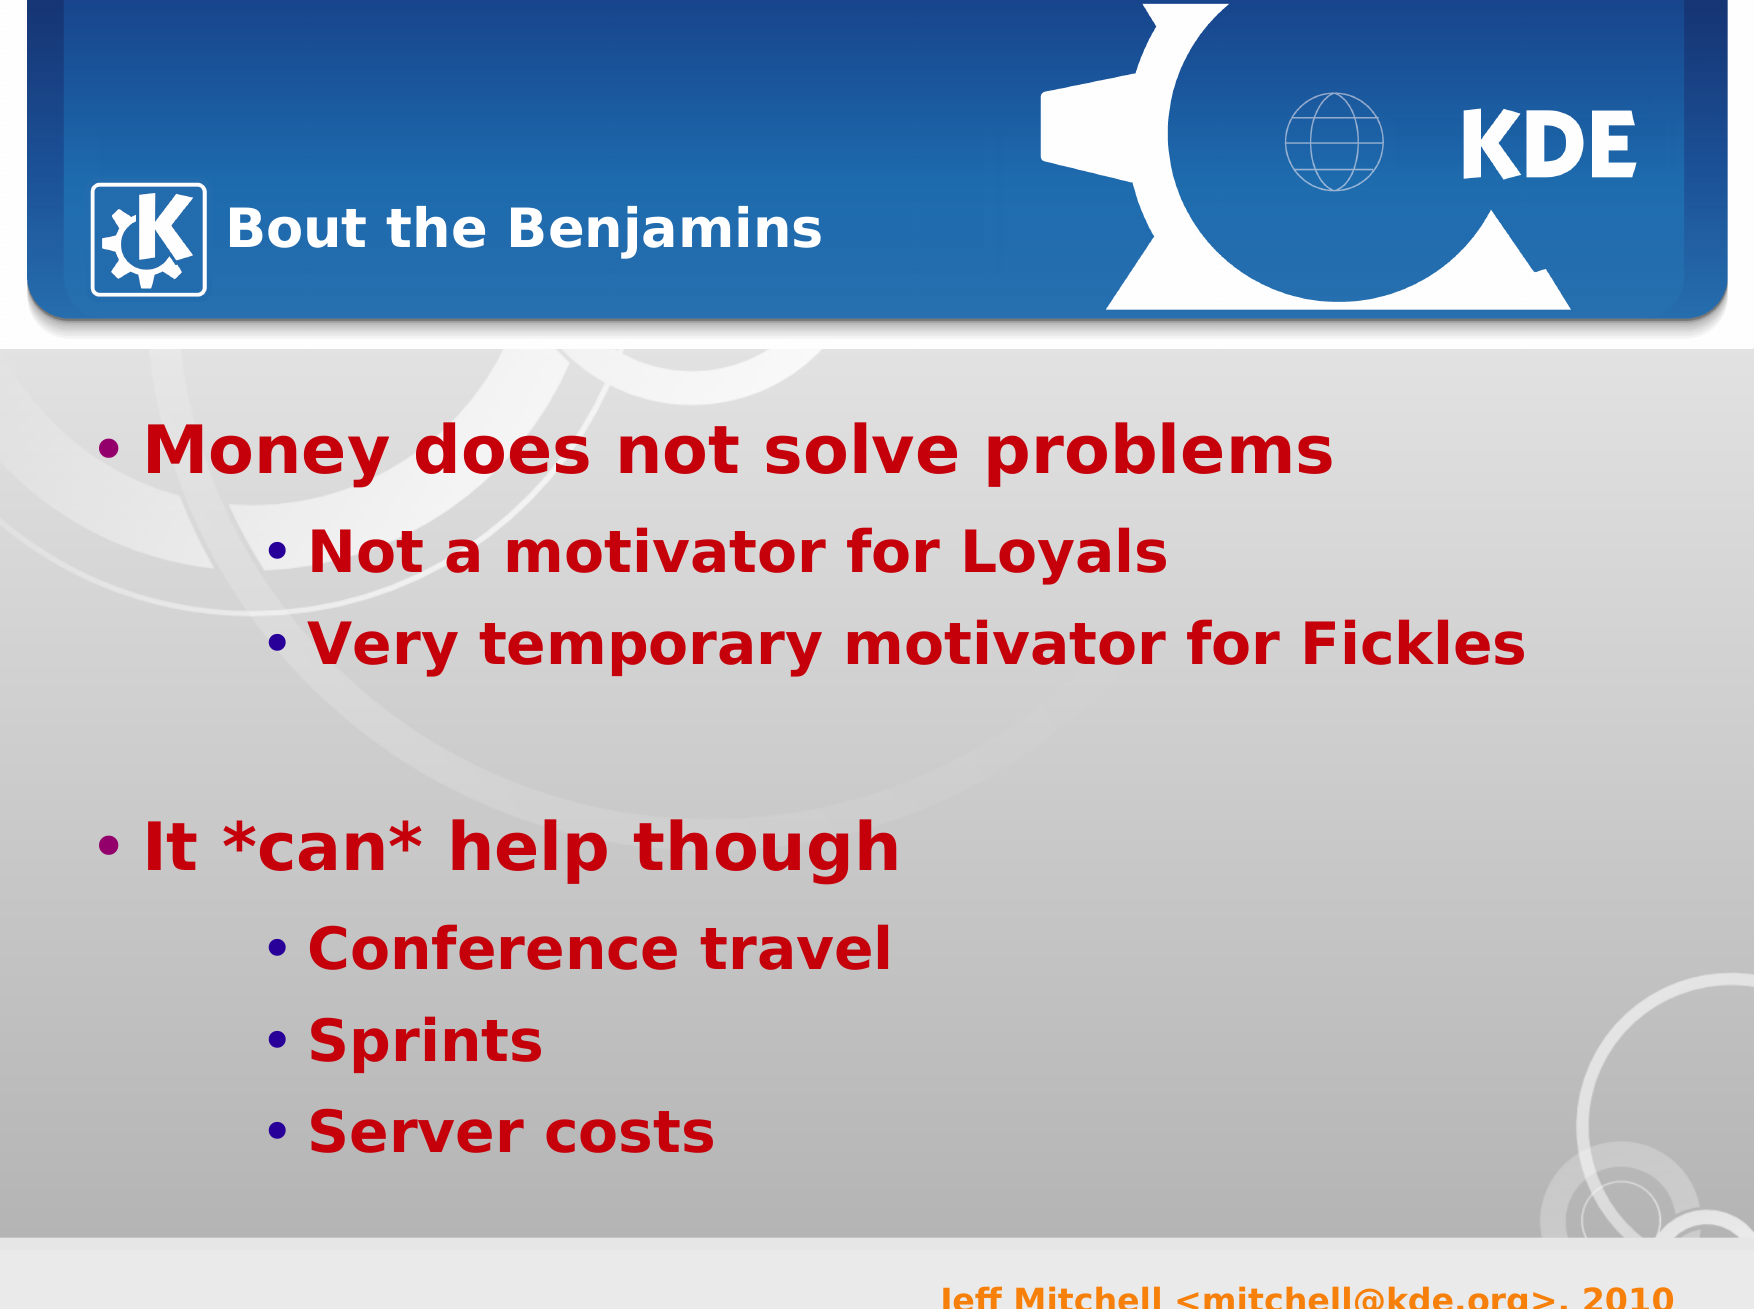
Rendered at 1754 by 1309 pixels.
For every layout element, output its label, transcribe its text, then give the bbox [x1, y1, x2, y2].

list Money does not solve problems Not a motivator for Loyals Very temporary motivator for Fickles It *can* help though Conference travel Sprints Server costs [71, 411, 1651, 1167]
title Bout the Benjamins [225, 194, 1126, 264]
picture [0, 0, 1754, 1237]
